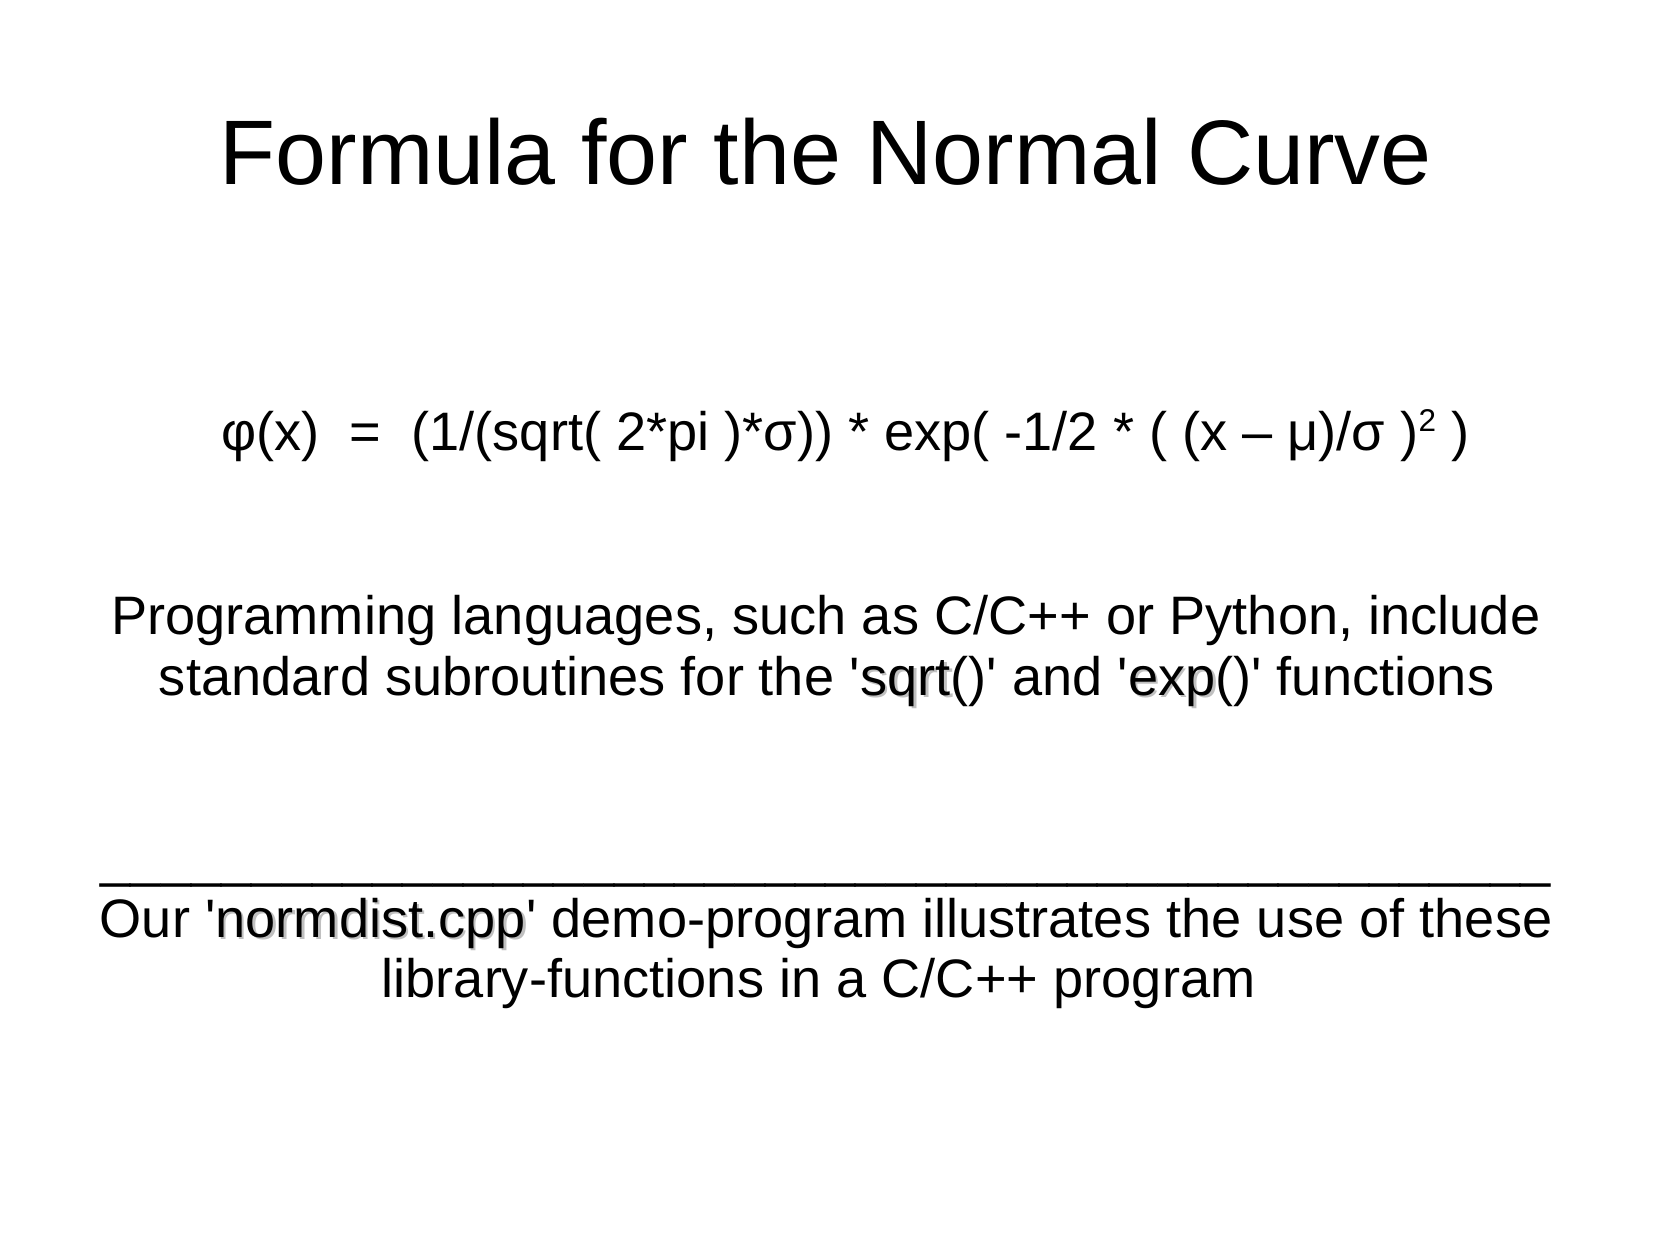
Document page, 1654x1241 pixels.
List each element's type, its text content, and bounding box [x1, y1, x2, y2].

title Formula for the Normal Curve [82, 56, 1571, 250]
subtitle φ(x) = (1/(sqrt( 2*pi )*σ)) * exp( -1/2 * ( (x – μ)/σ )2 ) Programming languages, such as C/C++ or Python, include standard subroutines for the 'sqrt()' and 'exp()' functions ________________________________________________ Our 'normdist.cpp' demo-program illustrates the use of these library-functions in a C/C++ program [82, 297, 1571, 1102]
